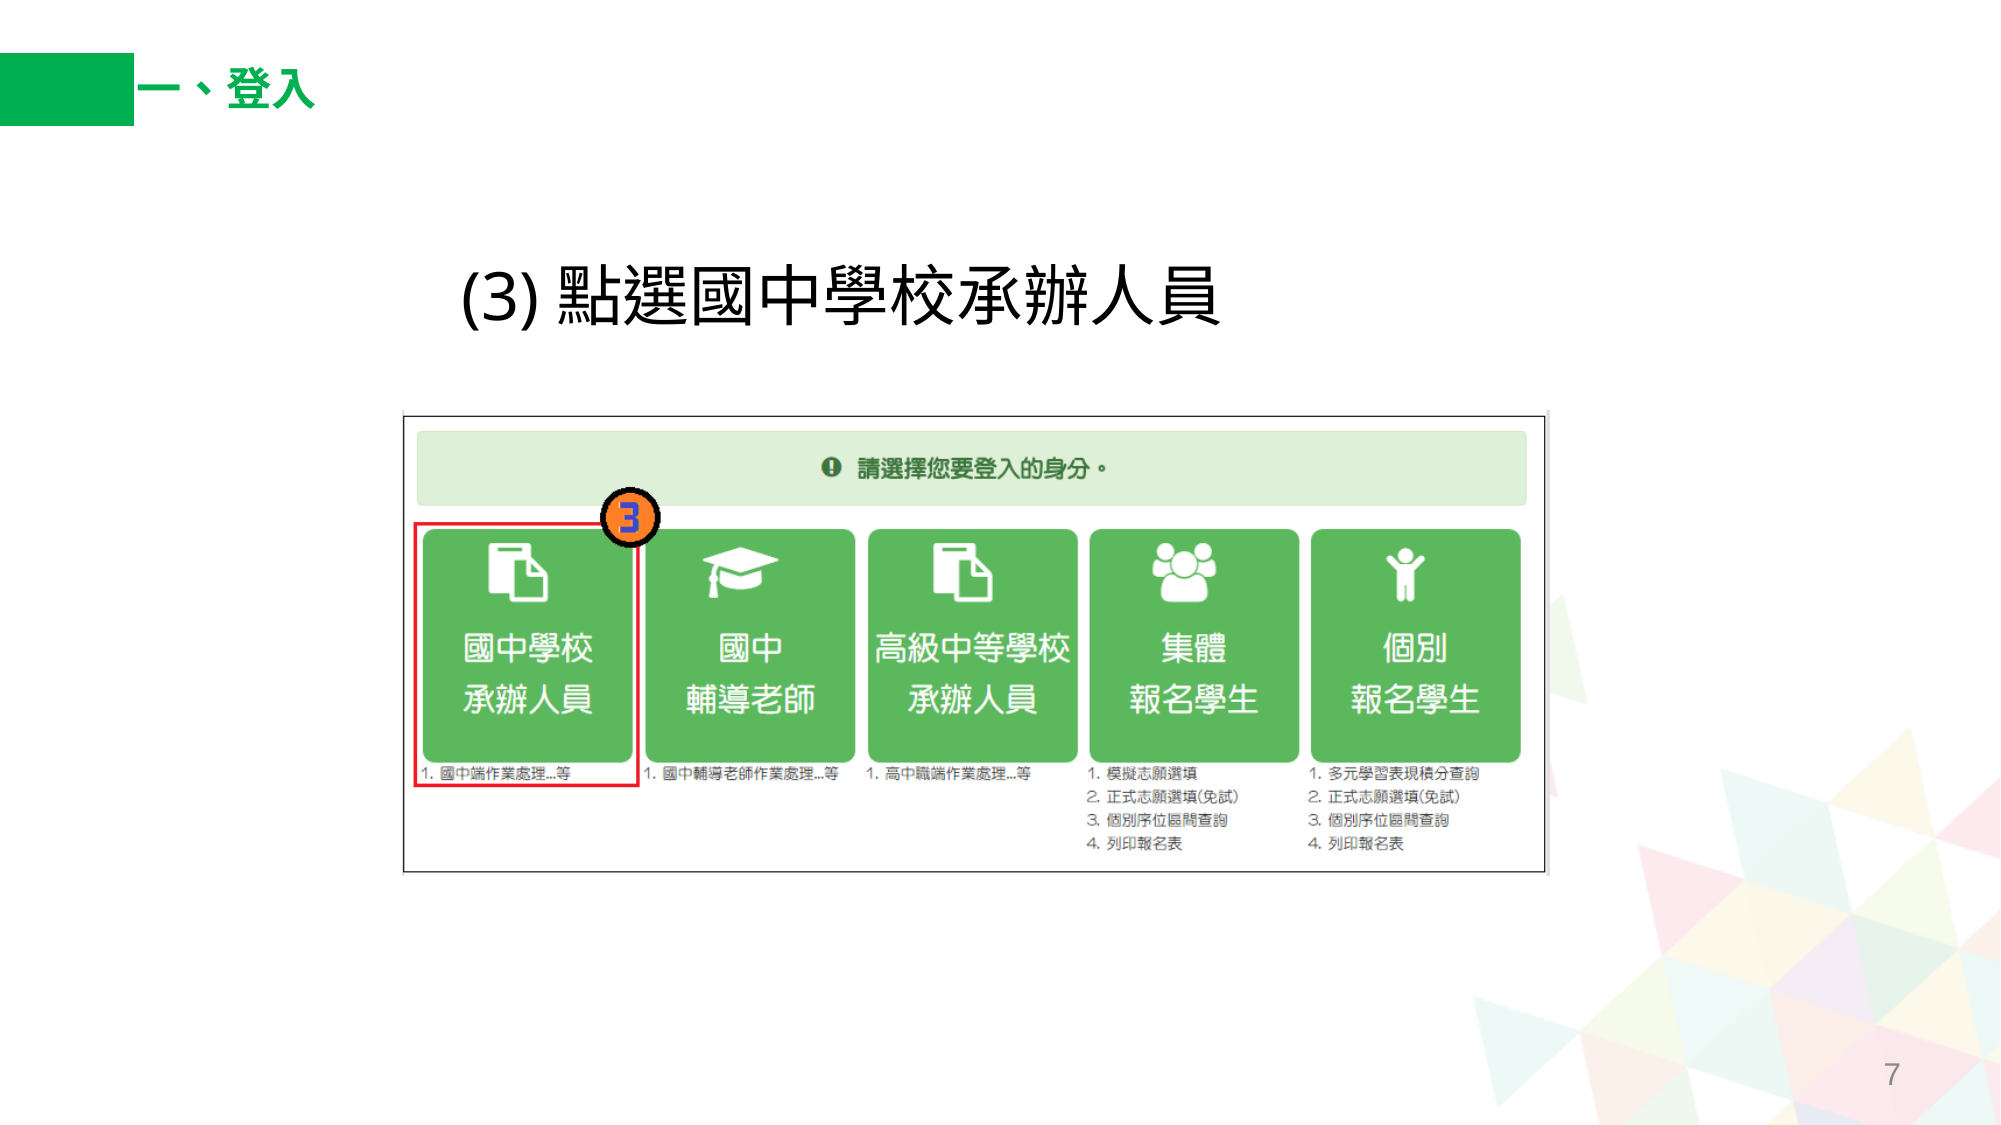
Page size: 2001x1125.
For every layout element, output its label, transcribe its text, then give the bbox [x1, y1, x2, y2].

text_box 7 [1868, 1038, 1989, 1125]
text_box (3)點選國中學校承辦人員 [446, 245, 1252, 342]
text_box [0, 53, 134, 126]
text_box 一、登入 [121, 52, 583, 123]
picture [402, 410, 1550, 876]
